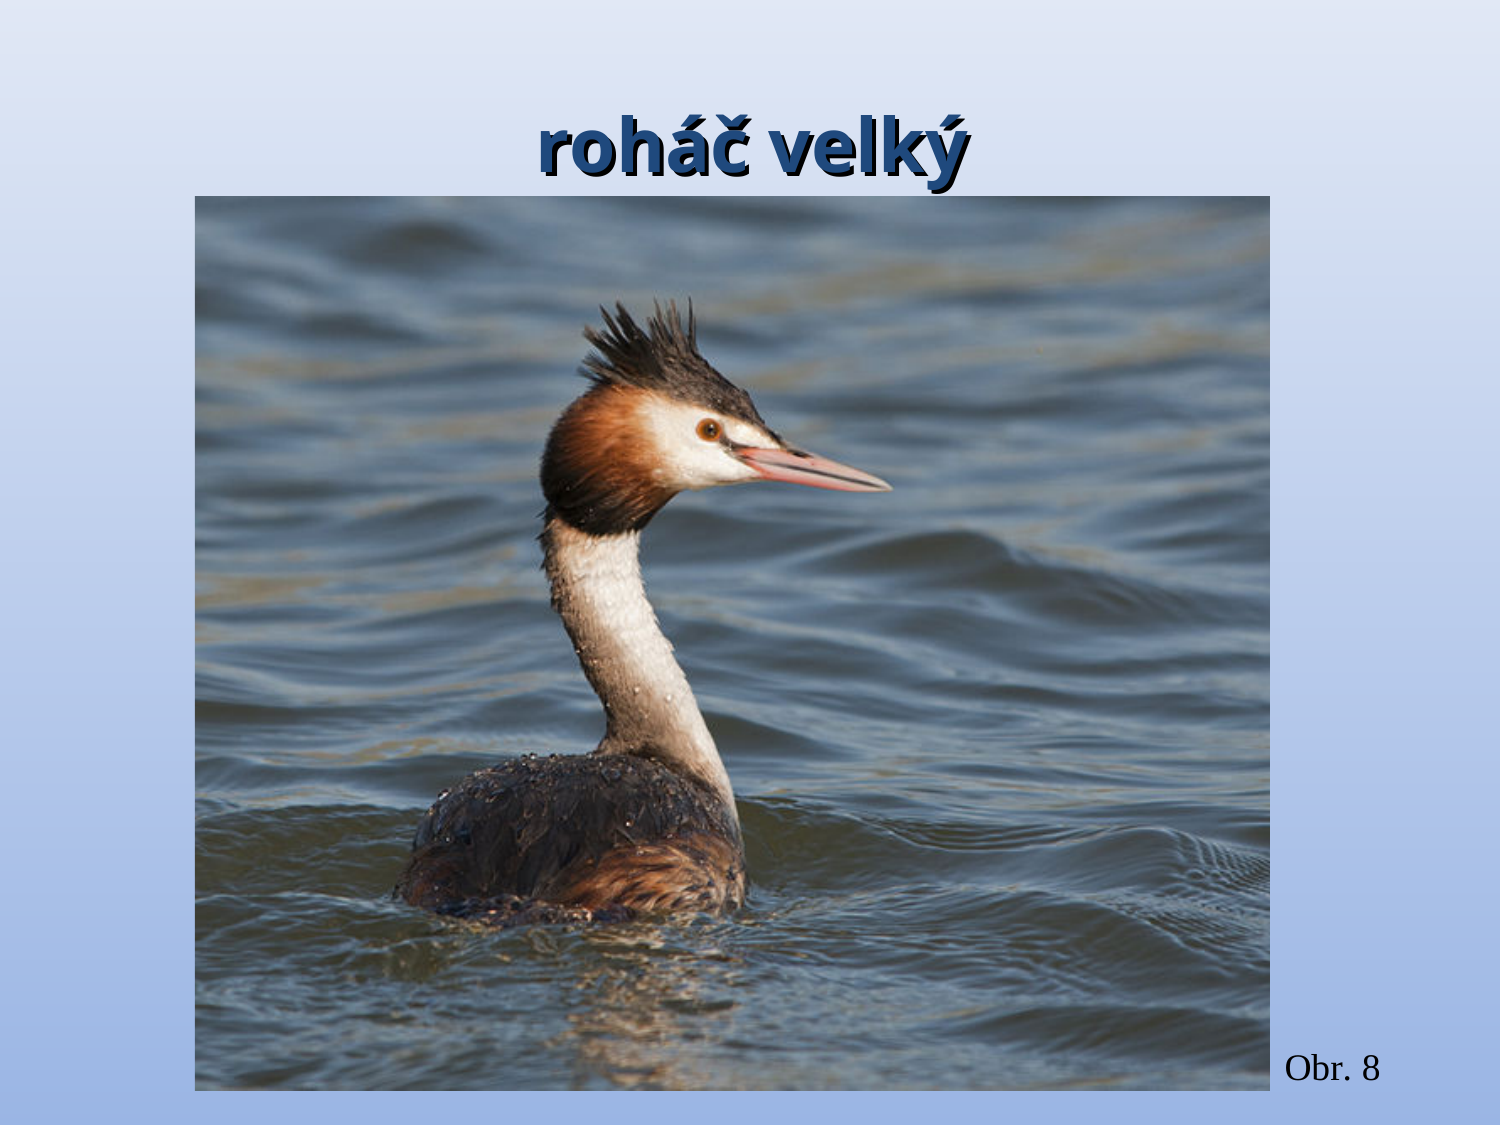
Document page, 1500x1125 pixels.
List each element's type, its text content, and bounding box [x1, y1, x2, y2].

picture [194, 196, 1270, 1091]
text_box Obr. 8 [1269, 1034, 1424, 1096]
title roháč velký [76, 0, 1427, 188]
